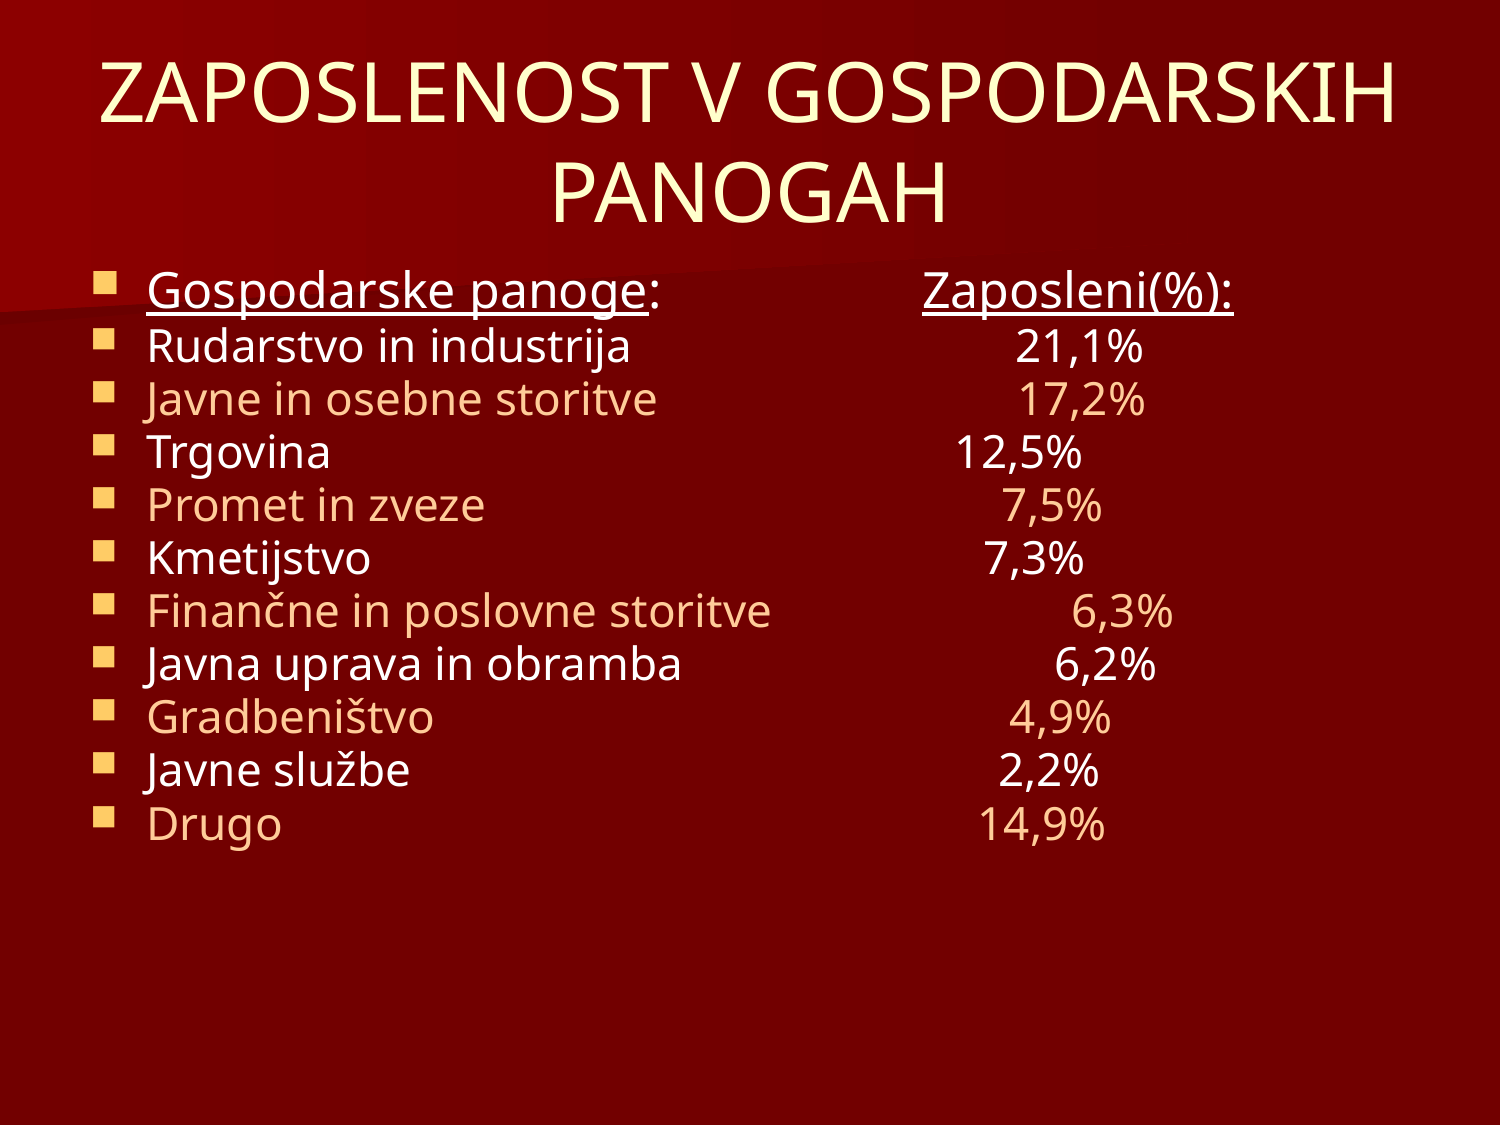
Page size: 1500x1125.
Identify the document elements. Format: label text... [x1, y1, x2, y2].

title ZAPOSLENOST V GOSPODARSKIH PANOGAH [75, 45, 1425, 233]
list Gospodarske panoge: Zaposleni(%): Rudarstvo in industrija 21,1% Javne in osebne storitve 17,2% Trgovina 12,5% Promet in zveze 7,5% Kmetijstvo 7,3% Finančne in poslovne storitve 6,3% Javna uprava in obramba 6,2% Gradbeništvo 4,9% Javne službe 2,2% Drugo 14,9% [75, 262, 1425, 1000]
